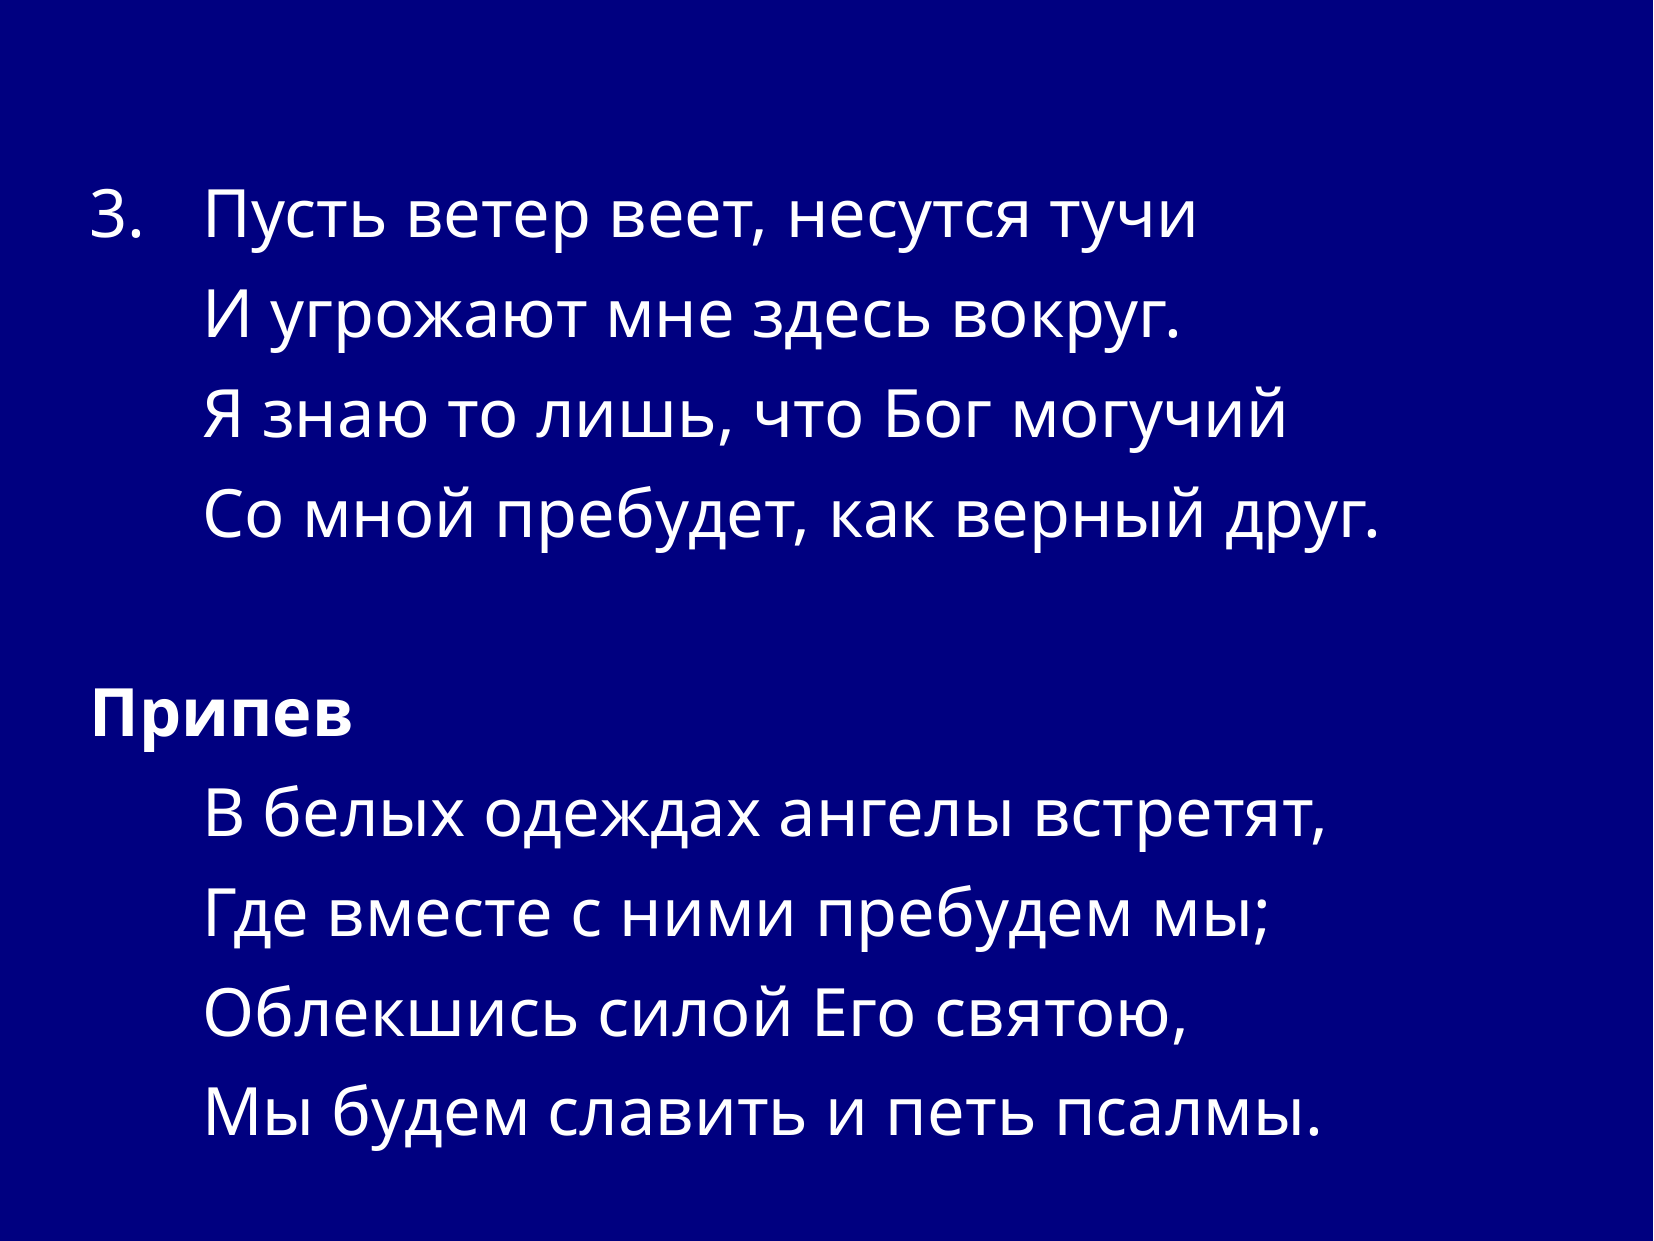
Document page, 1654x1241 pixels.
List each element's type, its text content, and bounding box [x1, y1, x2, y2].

text_box 3. Пусть ветер веет, несутся тучи И угрожают мне здесь вокруг. Я знаю то лишь, что Бог могучий Со мной пребудет, как верный друг. Припев В белых одеждах ангелы встретят, Где вместе с ними пребудем мы; Облекшись силой Его святою, Мы будем славить и петь псалмы. [75, 150, 1576, 1163]
